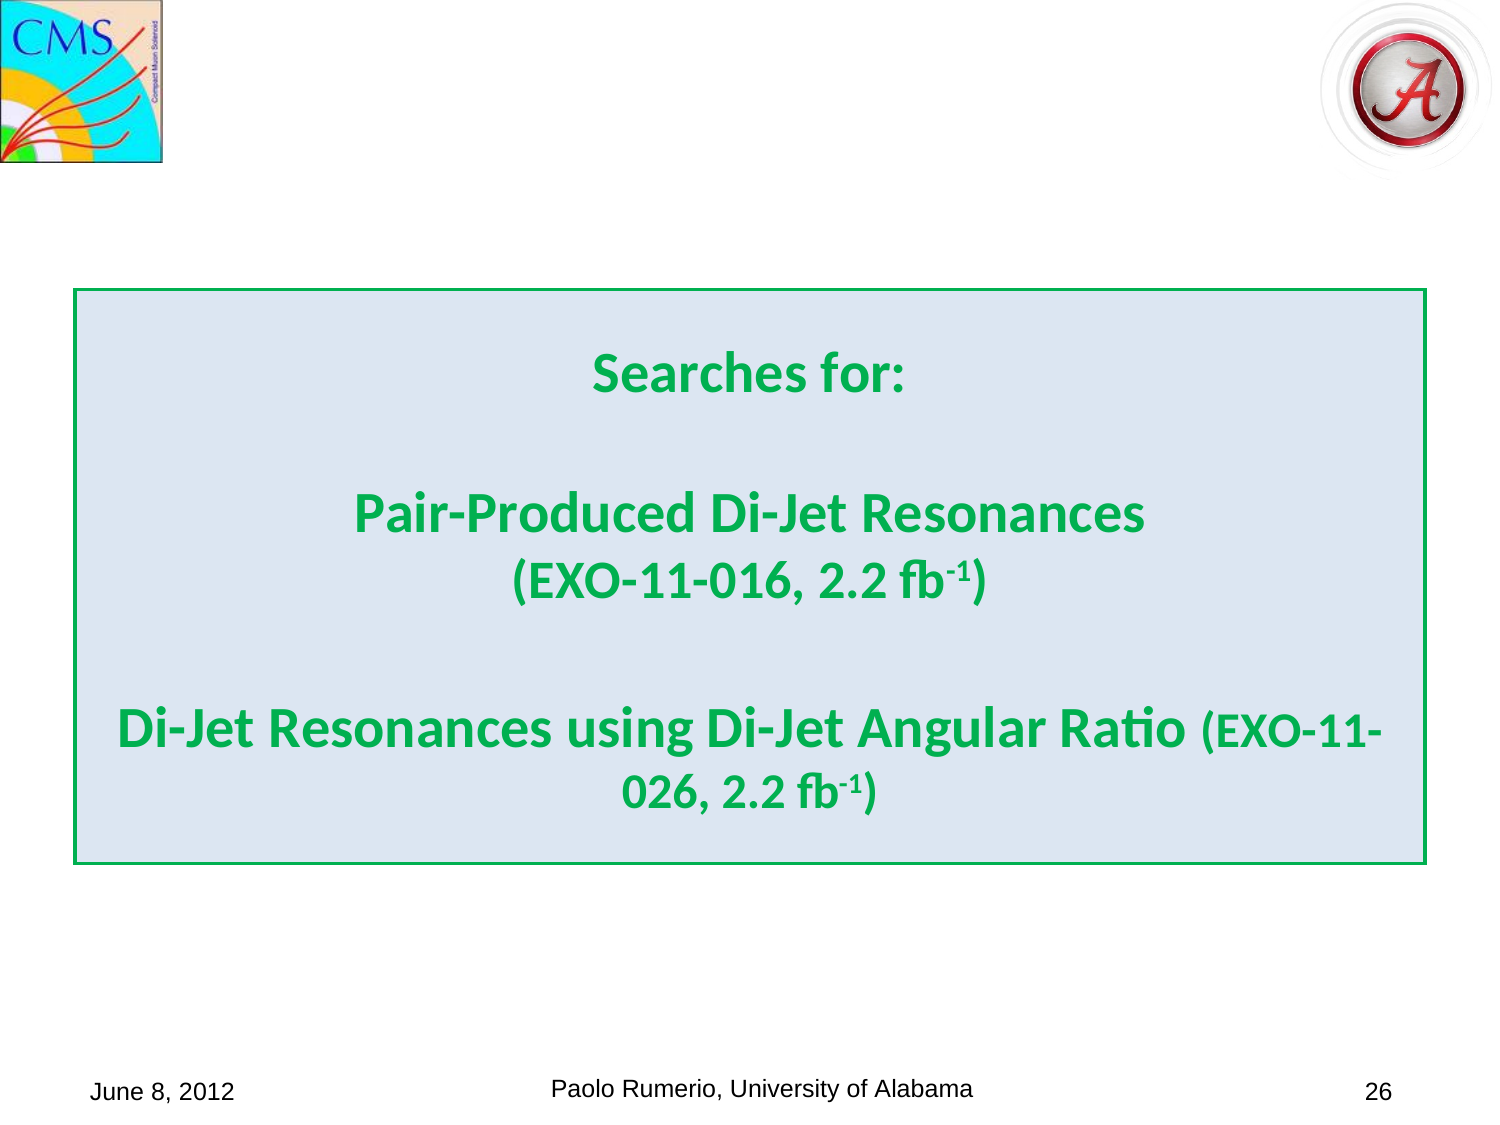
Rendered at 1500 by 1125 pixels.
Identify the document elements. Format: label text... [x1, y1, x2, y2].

picture [1319, 0, 1500, 180]
text_box Searches for: Pair-Produced Di-Jet Resonances (EXO-11-016, 2.2 fb-1) Di-Jet Resonances using Di-Jet Angular Ratio (EXO-11-026, 2.2 fb-1) [75, 289, 1426, 864]
picture [0, 0, 163, 163]
